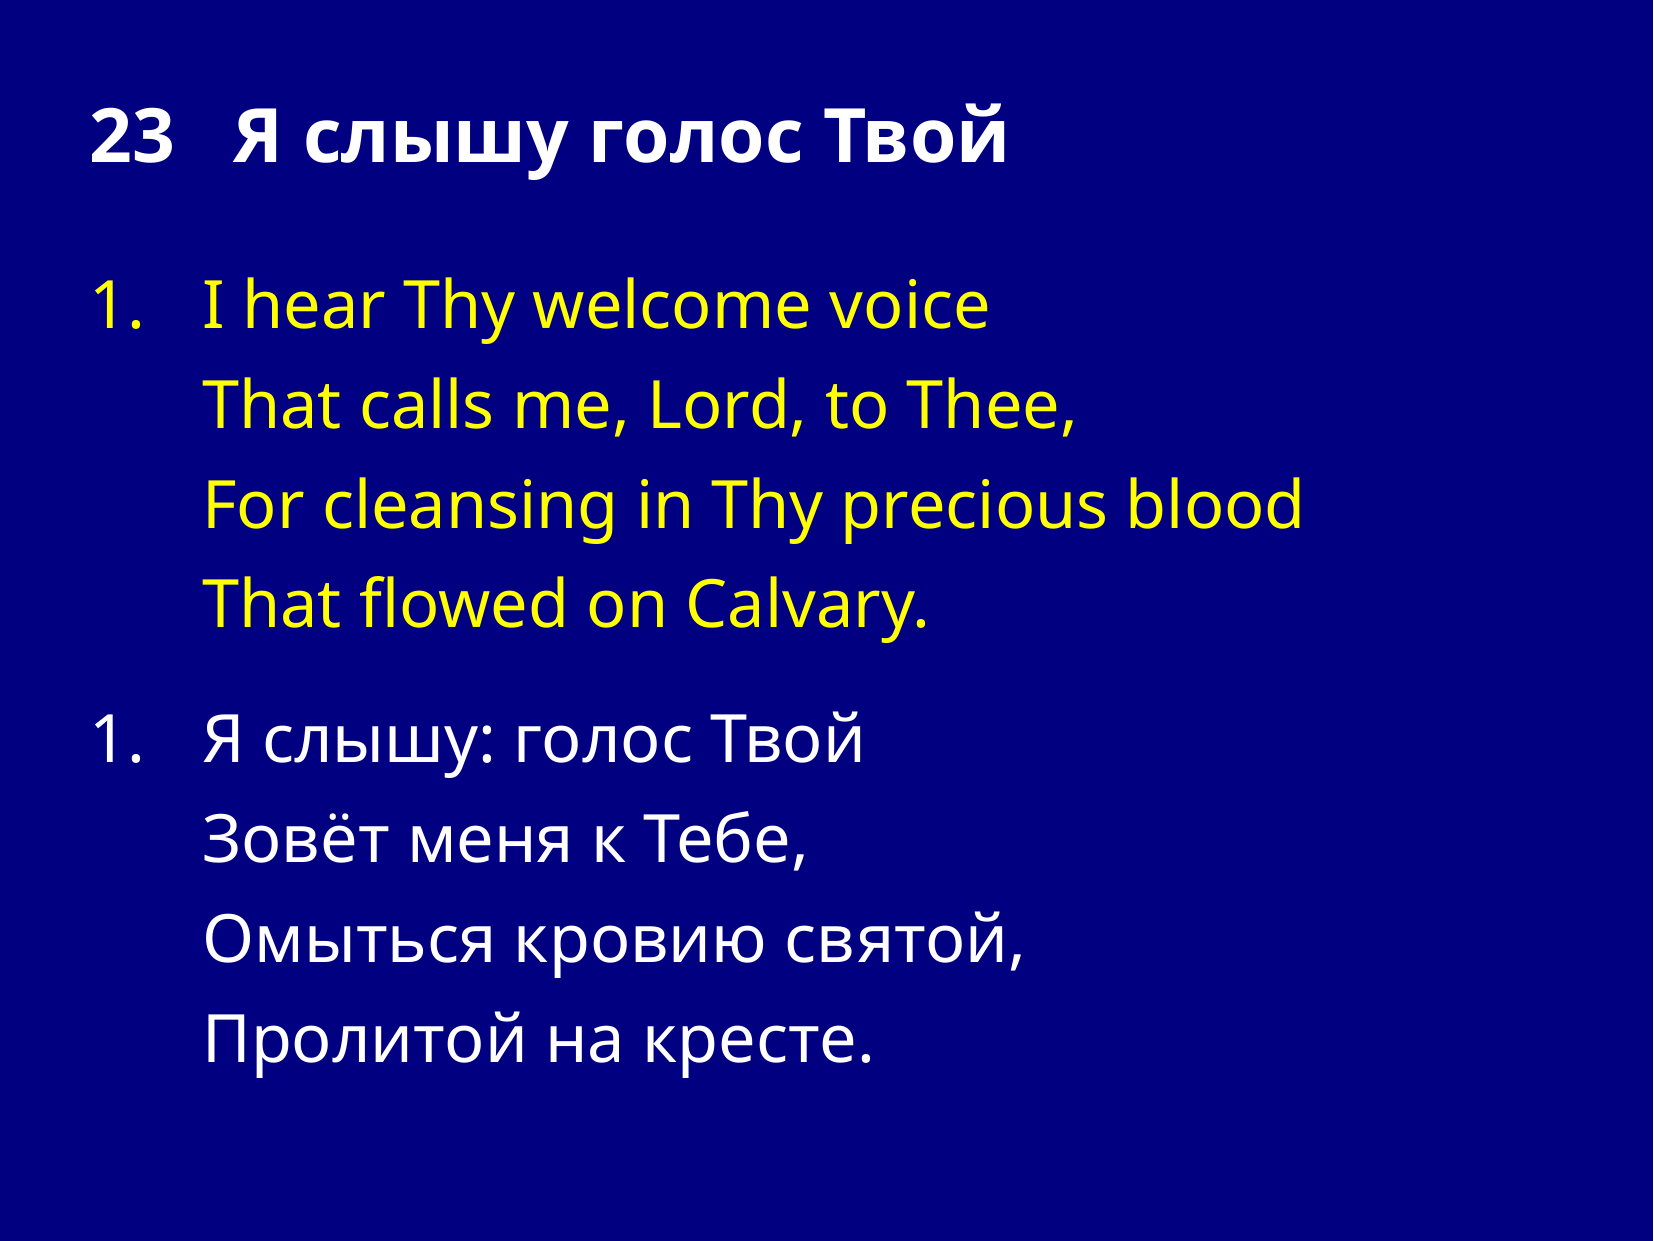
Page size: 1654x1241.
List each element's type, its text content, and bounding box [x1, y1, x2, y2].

text_box 1. Я слышу: голос Твой Зовёт меня к Тебе, Омыться кровию святой, Пролитой на кресте. [75, 675, 1576, 1163]
text_box 23 Я слышу голос Твой [75, 75, 1576, 188]
text_box 1. I hear Thy welcome voice That calls me, Lord, to Thee, For cleansing in Thy precious blood That flowed on Calvary. [75, 188, 1576, 638]
